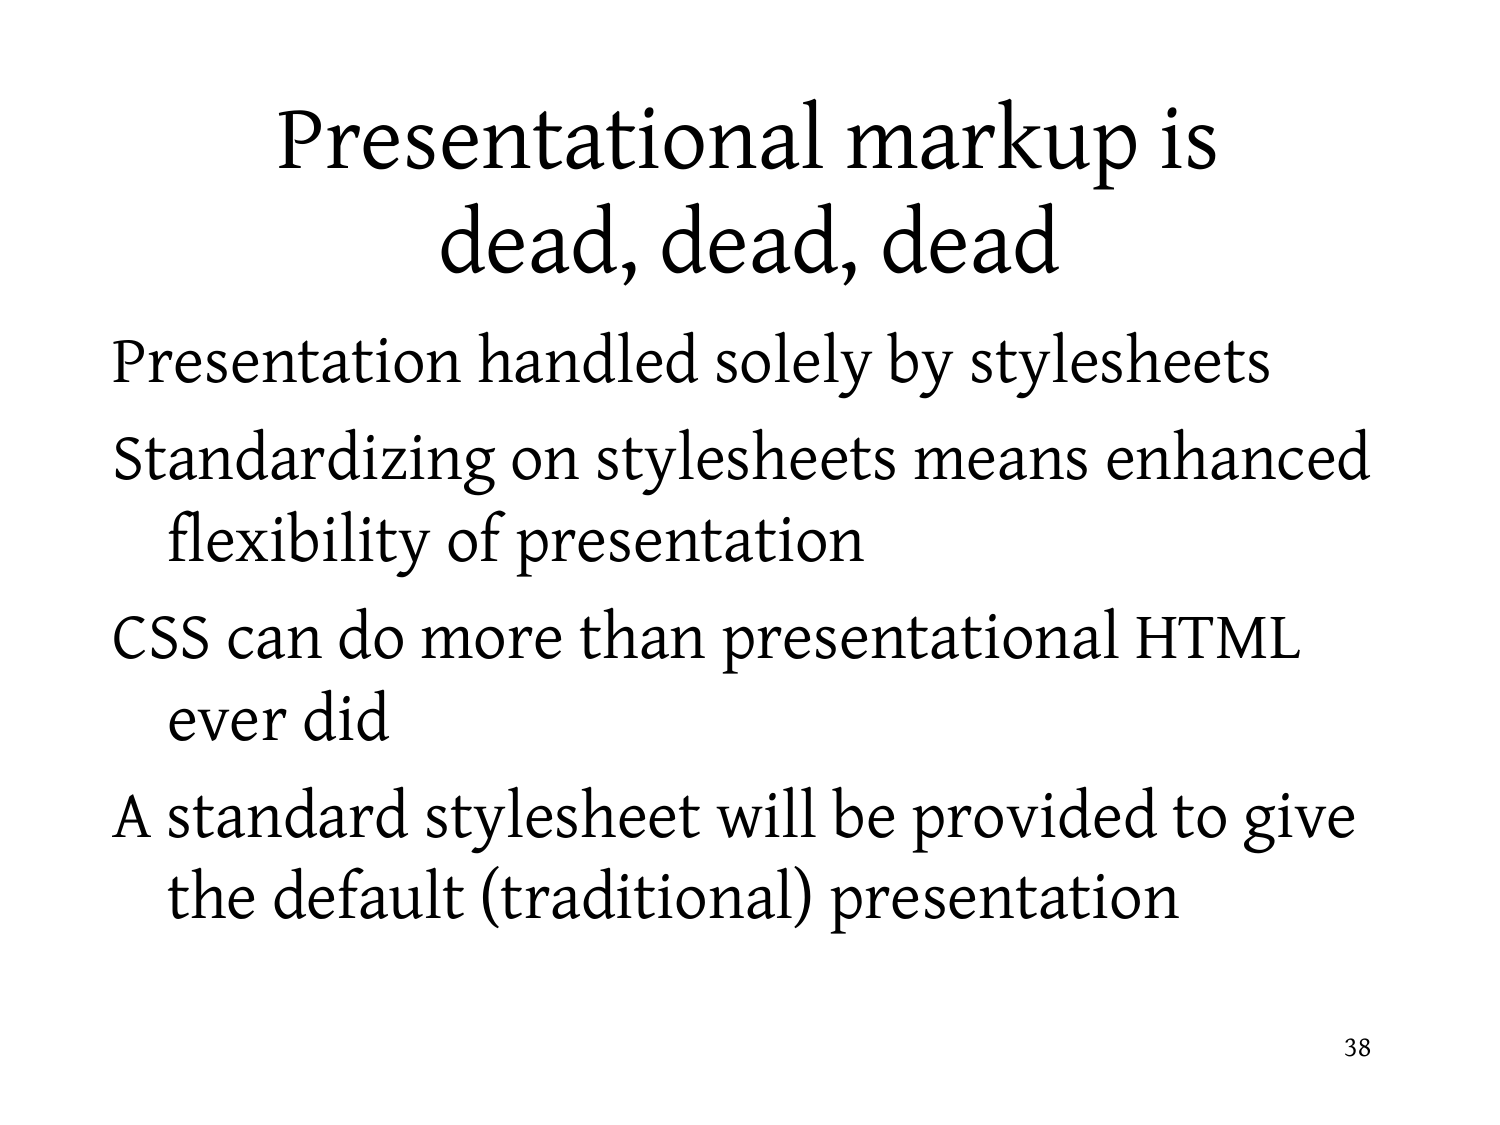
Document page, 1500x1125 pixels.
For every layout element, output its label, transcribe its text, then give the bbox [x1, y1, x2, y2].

title Presentational markup is dead, dead, dead [112, 63, 1387, 324]
list Presentation handled solely by stylesheets Standardizing on stylesheets means enhanced flexibility of presentation CSS can do more than presentational HTML ever did A standard stylesheet will be provided to give the default (traditional) presentation [112, 324, 1387, 1000]
